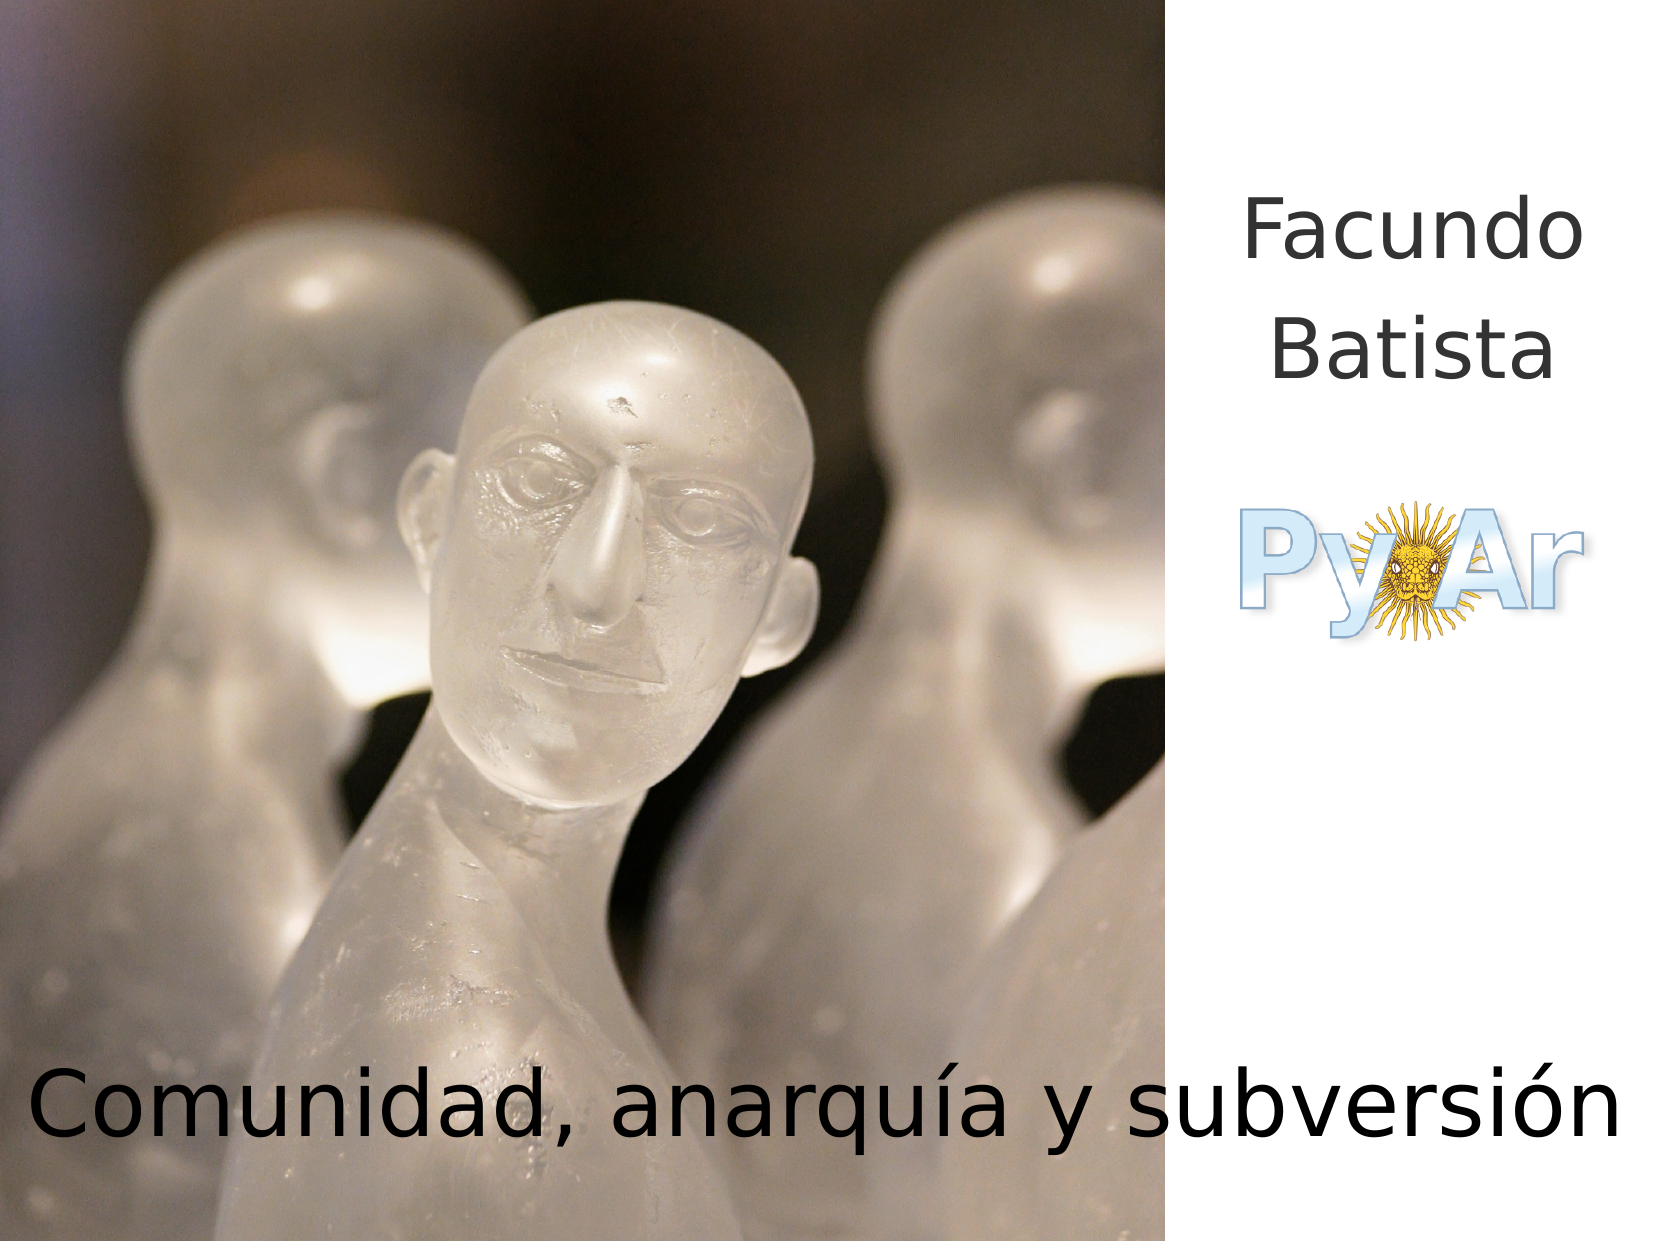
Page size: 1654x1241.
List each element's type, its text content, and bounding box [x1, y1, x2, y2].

text_box Facundo Batista [1222, 173, 1605, 473]
text_box Comunidad, anarquía y subversión [11, 1043, 1654, 1212]
picture [0, 0, 1165, 1241]
picture [1240, 501, 1599, 650]
